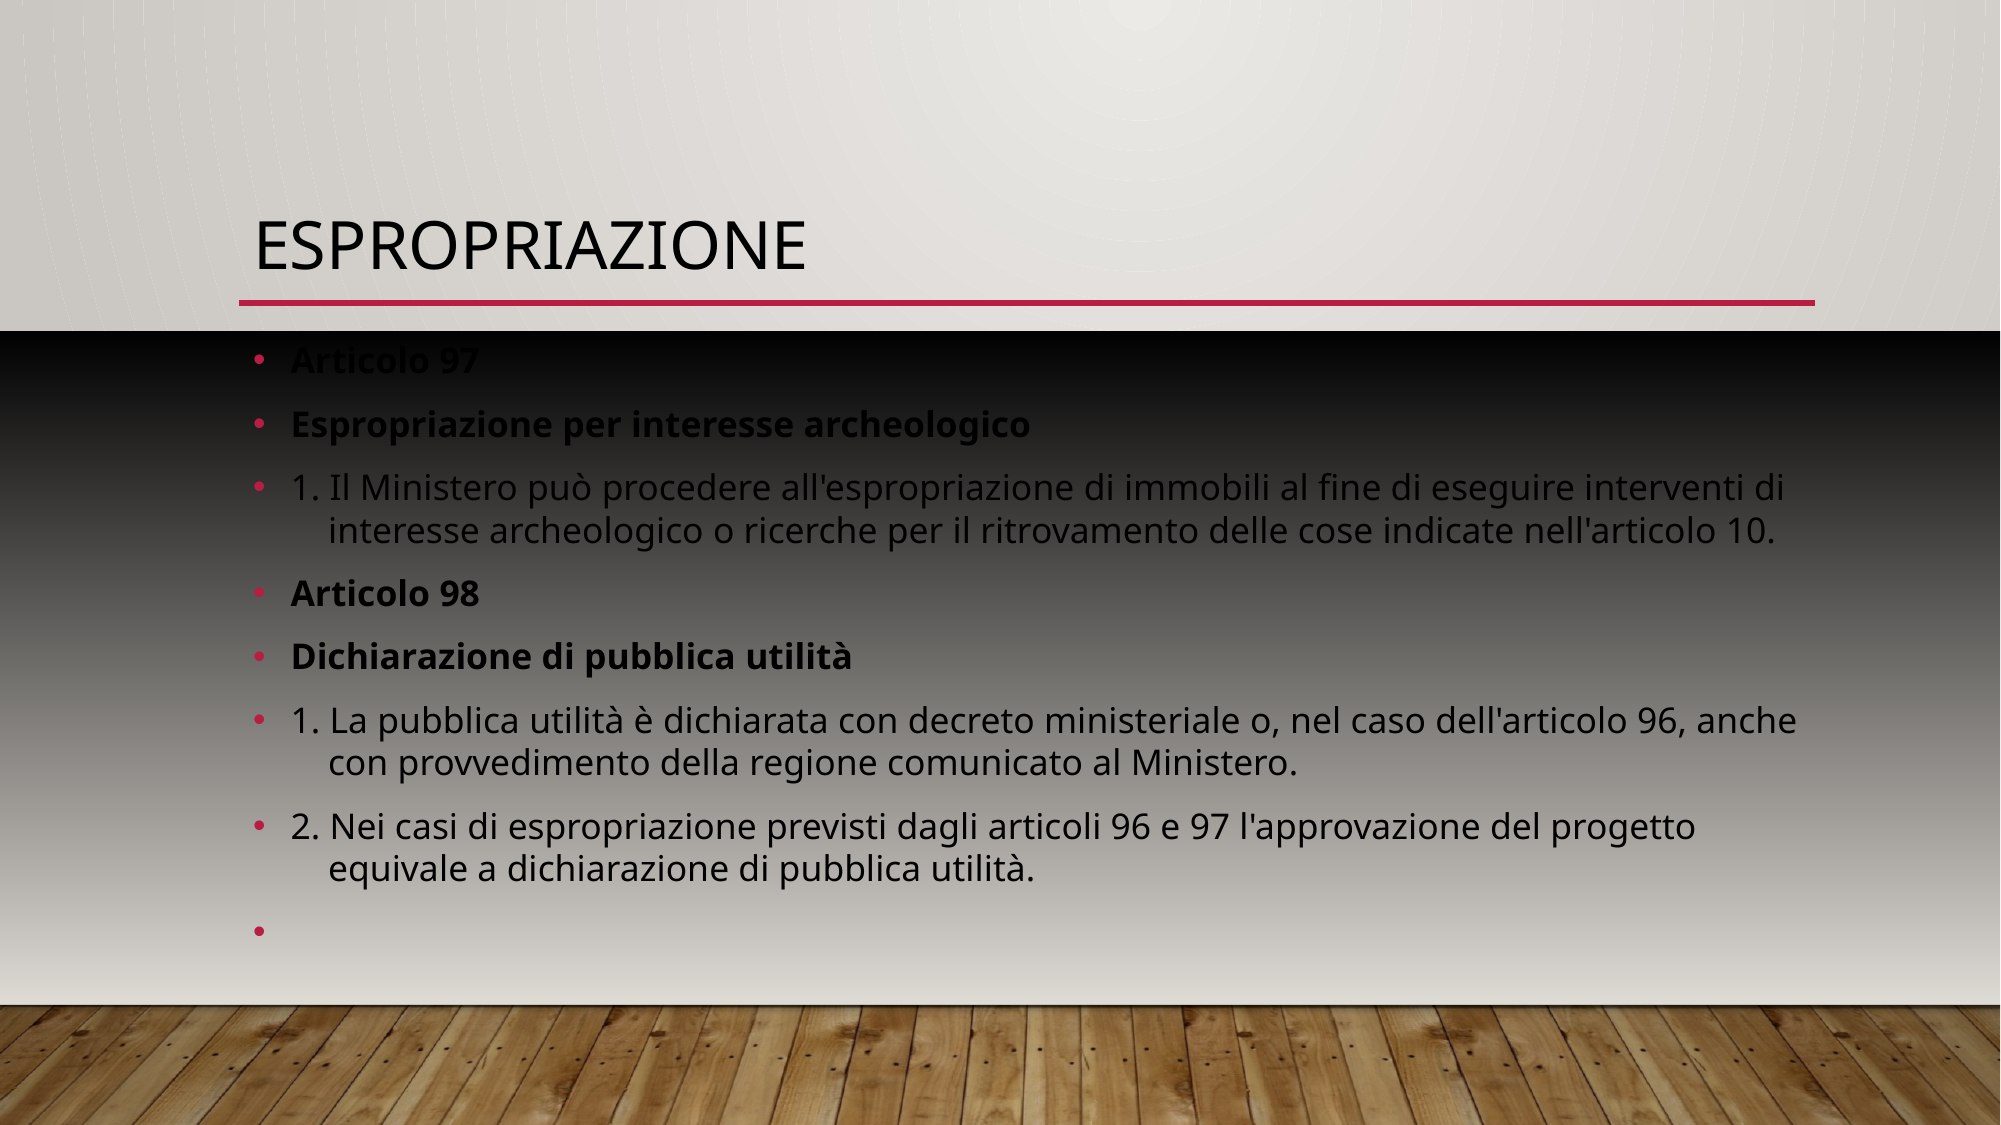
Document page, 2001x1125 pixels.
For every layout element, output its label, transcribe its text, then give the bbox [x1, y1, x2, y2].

title Espropriazione [238, 131, 1814, 305]
list Articolo 97 Espropriazione per interesse archeologico 1. Il Ministero può procedere all'espropriazione di immobili al fine di eseguire interventi di interesse archeologico o ricerche per il ritrovamento delle cose indicate nell'articolo 10. Articolo 98 Dichiarazione di pubblica utilità 1. La pubblica utilità è dichiarata con decreto ministeriale o, nel caso dell'articolo 96, anche con provvedimento della regione comunicato al Ministero. 2. Nei casi di espropriazione previsti dagli articoli 96 e 97 l'approvazione del progetto equivale a dichiarazione di pubblica utilità. [238, 330, 1814, 897]
